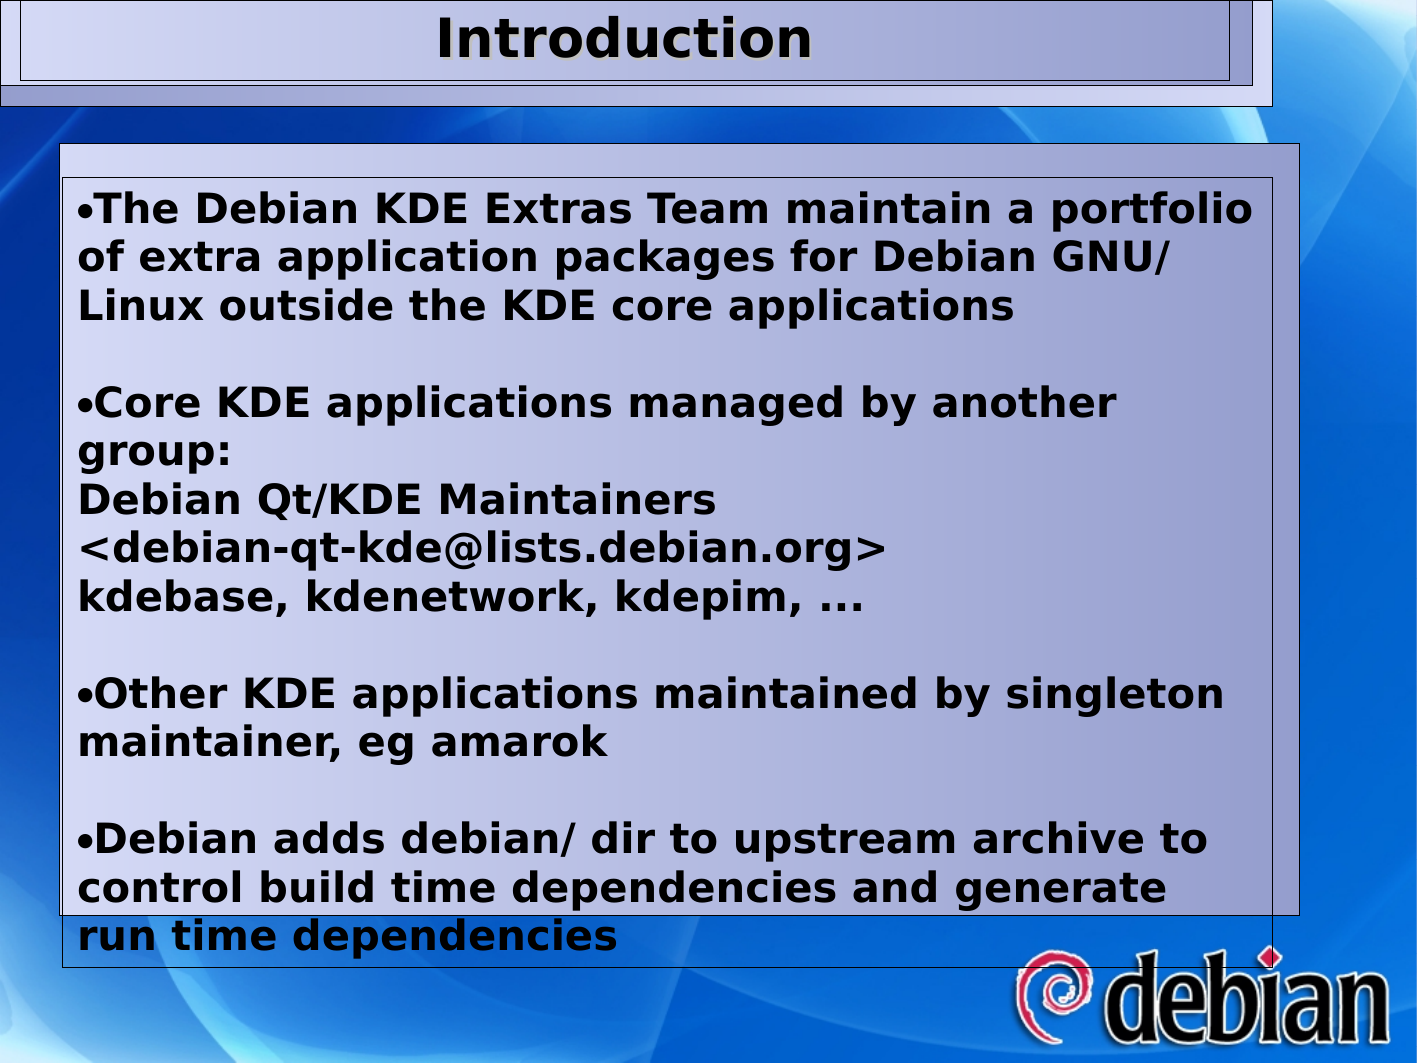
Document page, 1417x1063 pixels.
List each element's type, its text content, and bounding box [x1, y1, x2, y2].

text_box Introduction [20, 0, 1230, 81]
text_box The Debian KDE Extras Team maintain a portfolio of extra application packages for Debian GNU/Linux outside the KDE core applications Core KDE applications managed by another group: Debian Qt/KDE Maintainers <debian-qt-kde@lists.debian.org> kdebase, kdenetwork, kdepim, ... Other KDE applications maintained by singleton maintainer, eg amarok Debian adds debian/ dir to upstream archive to control build time dependencies and generate run time dependencies [62, 177, 1273, 913]
text_box [59, 143, 1300, 916]
picture [0, 0, 1417, 1063]
text_box [0, 0, 1273, 107]
